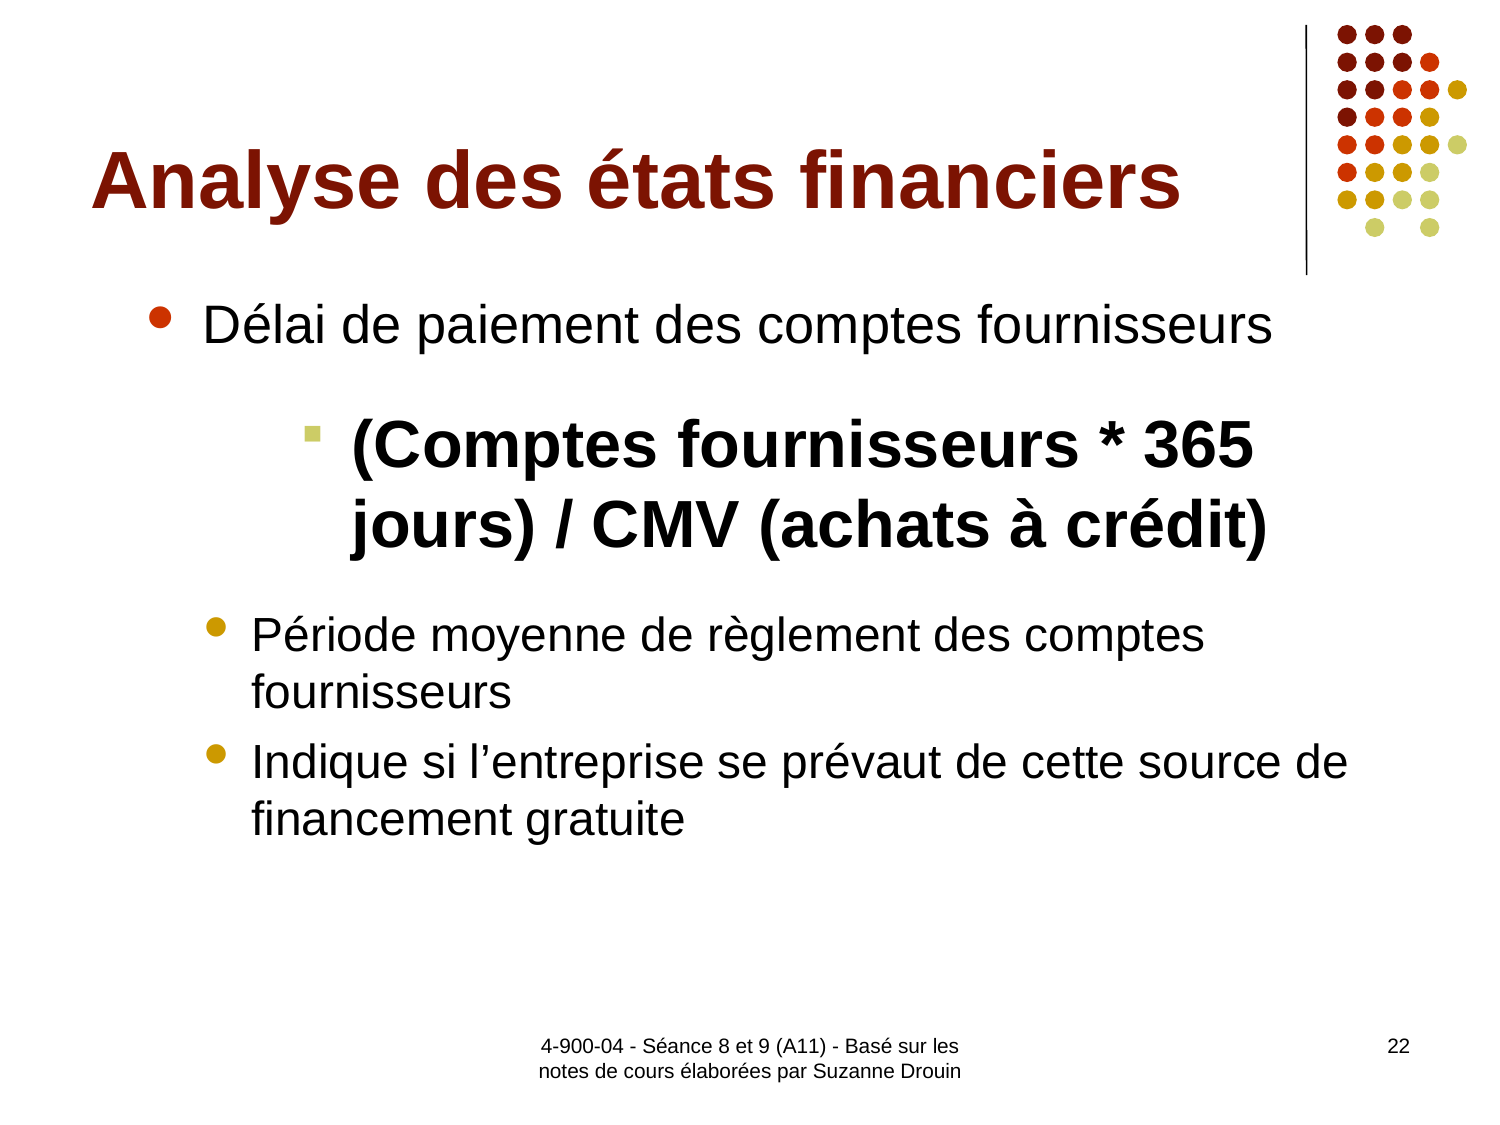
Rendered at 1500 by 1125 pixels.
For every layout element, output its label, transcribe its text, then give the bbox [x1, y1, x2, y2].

text_box <numéro> [1074, 1025, 1426, 1101]
text_box 4-900-04 - Séance 8 et 9 (A11) - Basé sur les notes de cours élaborées par Suzanne Drouin [512, 1025, 988, 1101]
text_box Délai de paiement des comptes fournisseurs (Comptes fournisseurs * 365 jours) / CMV (achats à crédit) Période moyenne de règlement des comptes fournisseurs Indique si l’entreprise se prévaut de cette source de financement gratuite [75, 282, 1426, 1006]
text_box Analyse des états financiers [74, 20, 1313, 233]
